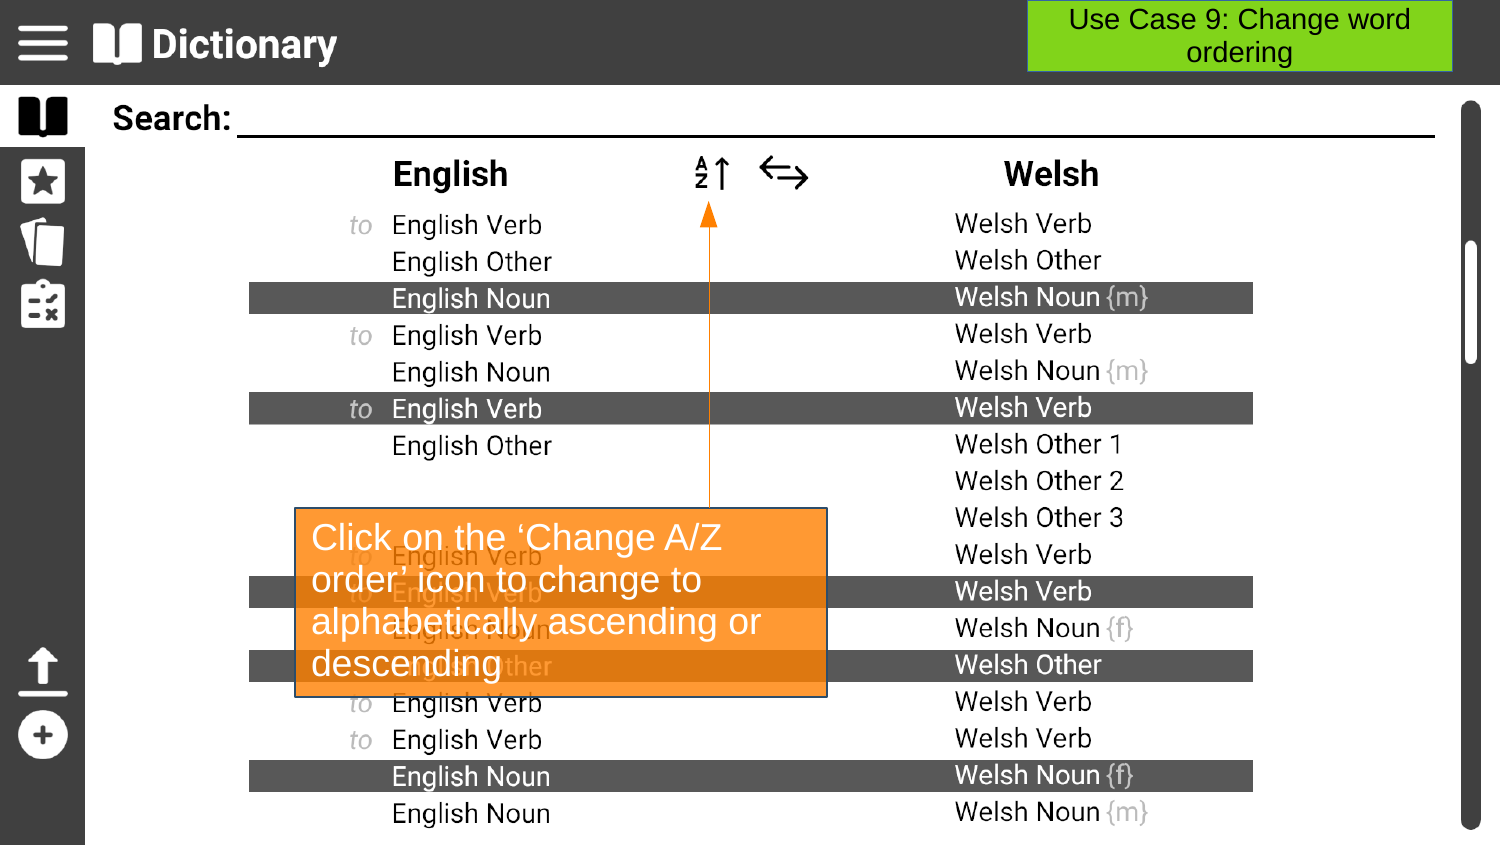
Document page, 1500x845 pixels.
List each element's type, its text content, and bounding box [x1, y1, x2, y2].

picture [0, 0, 1500, 845]
text_box Click on the ‘Change A/Z order’ icon to change to alphabetically ascending or descending [295, 507, 828, 697]
text_box Use Case 9: Change word ordering [1027, 0, 1453, 72]
